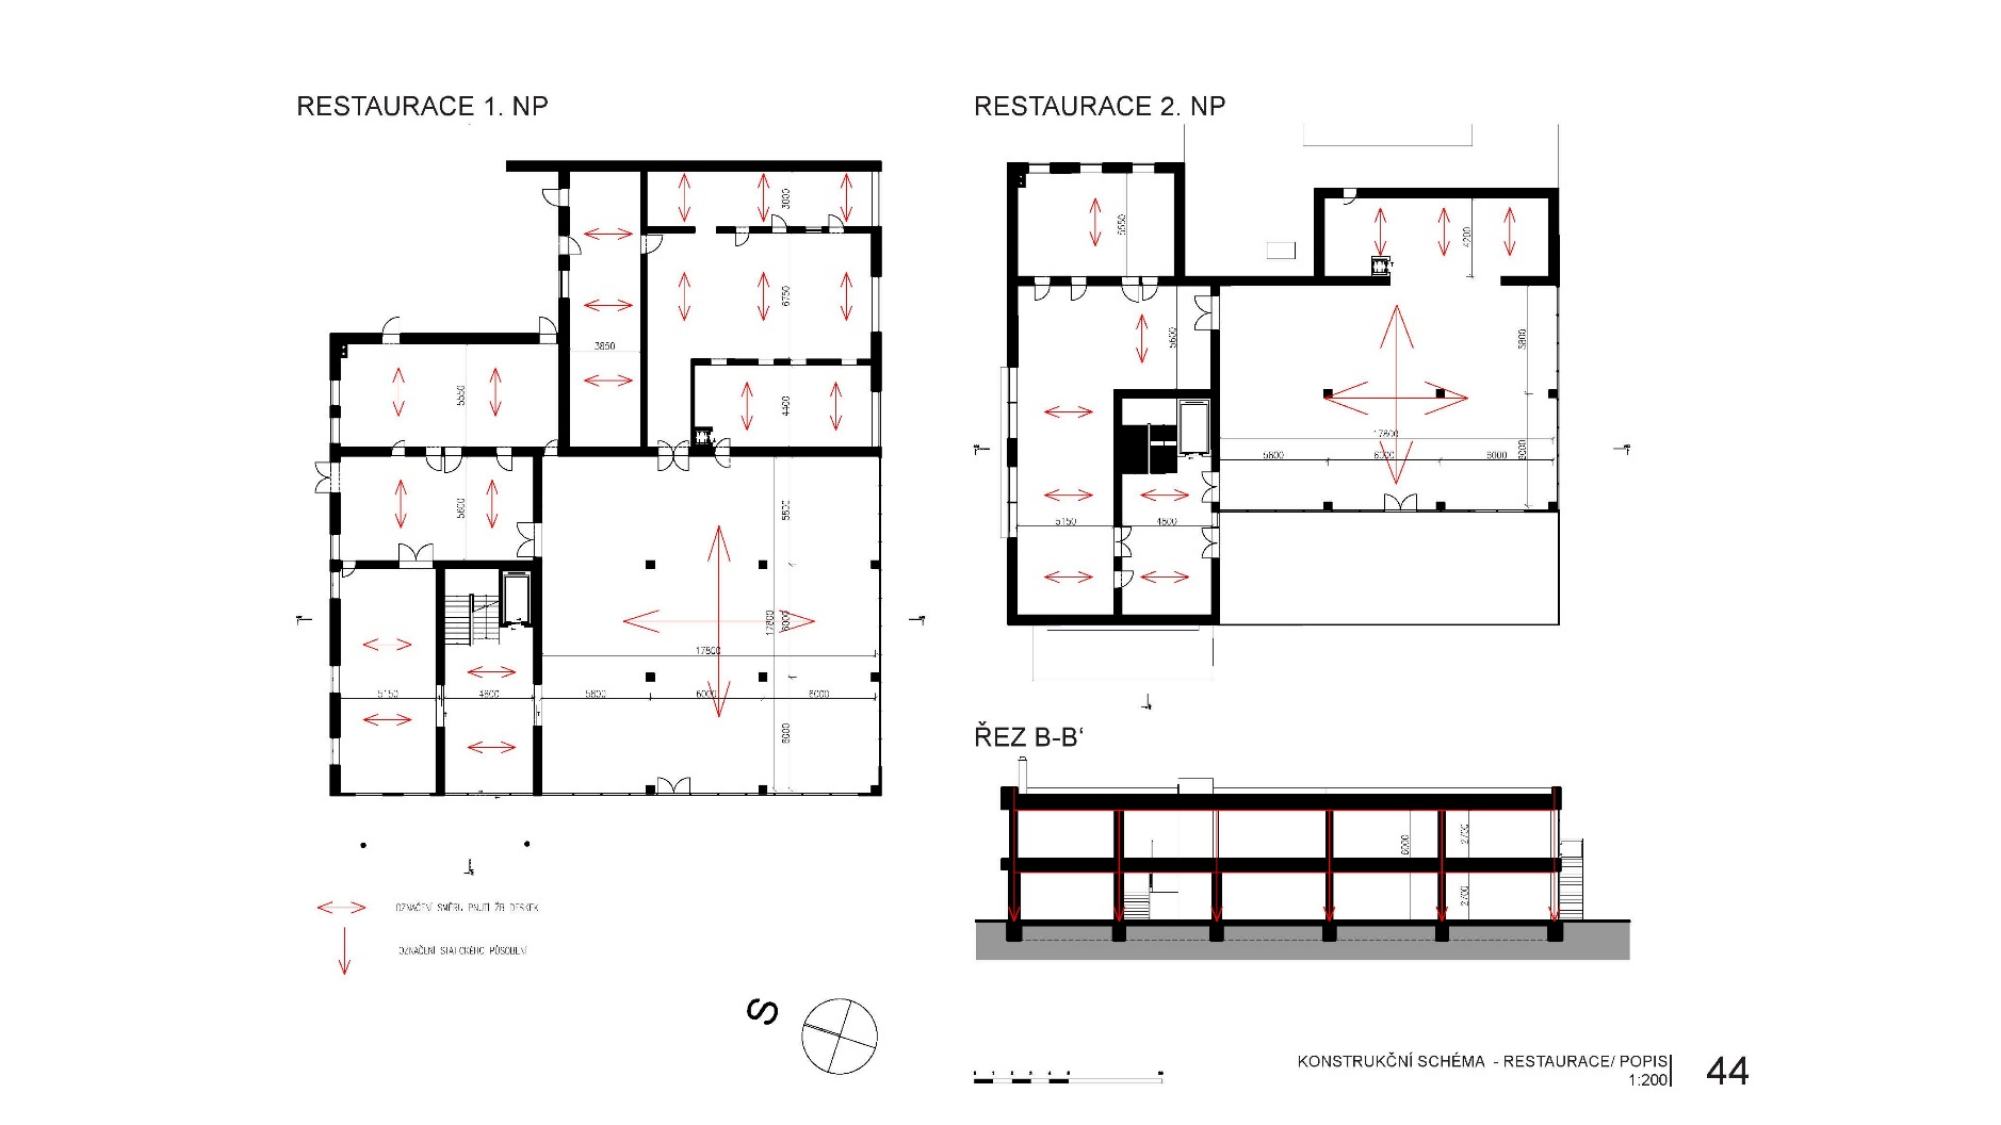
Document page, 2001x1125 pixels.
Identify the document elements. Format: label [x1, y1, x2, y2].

picture [212, 11, 1788, 1125]
